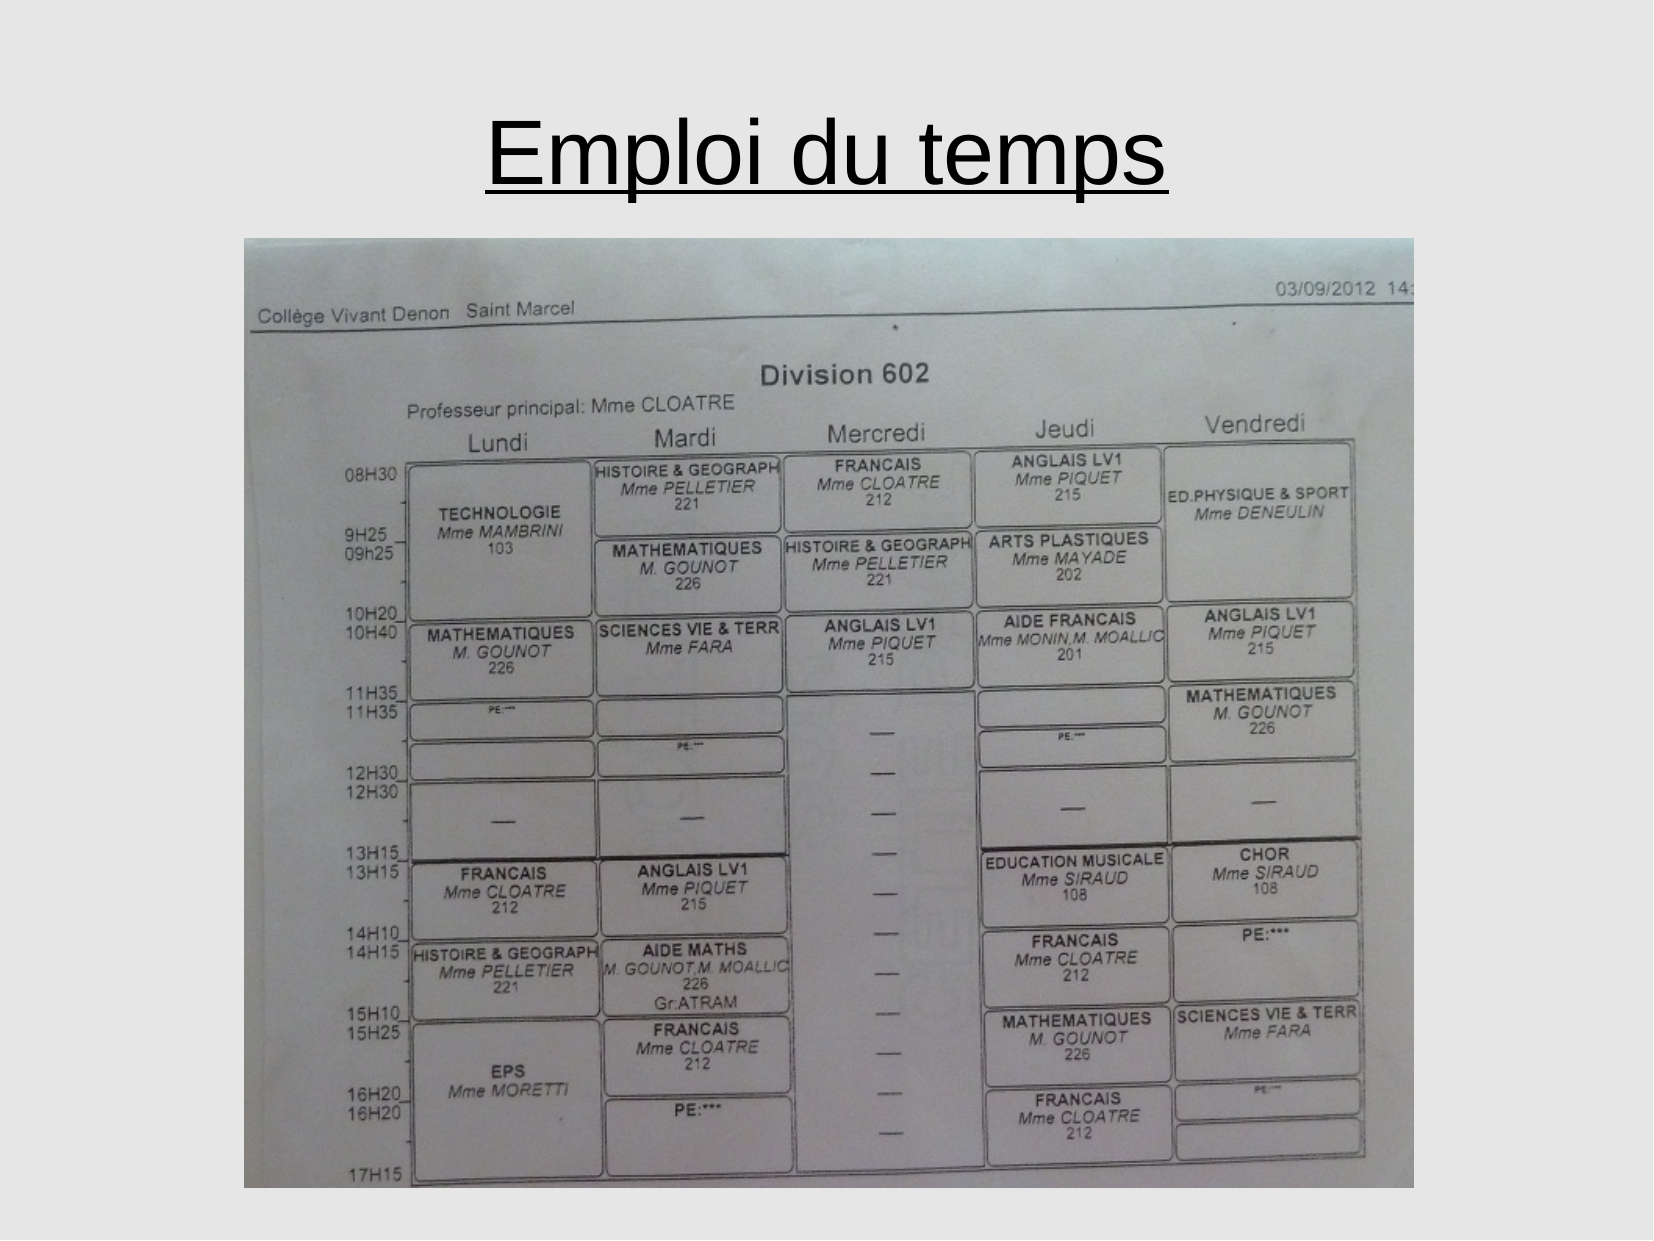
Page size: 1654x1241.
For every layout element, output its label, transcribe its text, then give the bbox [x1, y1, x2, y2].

title Emploi du temps [82, 49, 1571, 257]
picture [244, 238, 1414, 1188]
